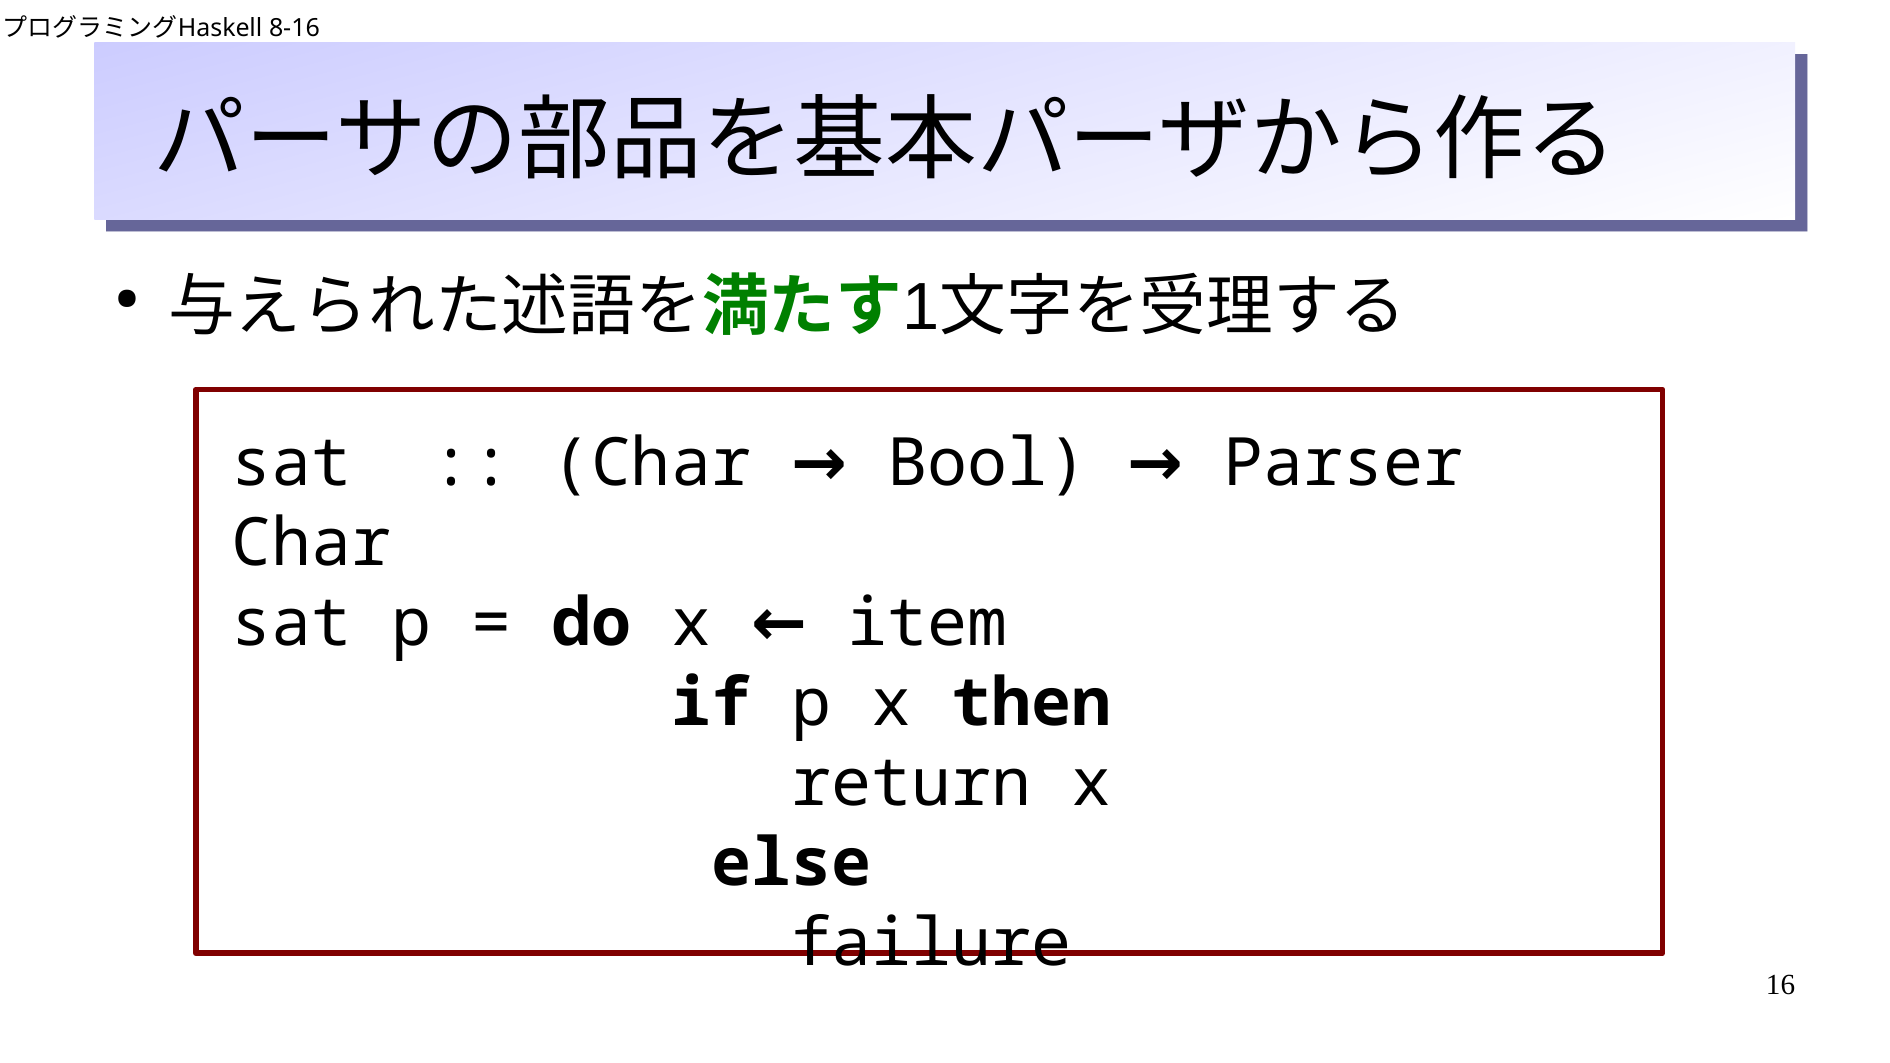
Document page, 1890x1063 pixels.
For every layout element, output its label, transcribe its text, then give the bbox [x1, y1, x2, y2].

list 与えられた述語を満たす1文字を受理する [94, 248, 1796, 357]
title パーサの部品を基本パーザから作る [94, 42, 1796, 220]
text_box sat :: (Char → Bool) → Parser Char sat p = do x ← item if p x then return x else failure [195, 389, 1663, 954]
